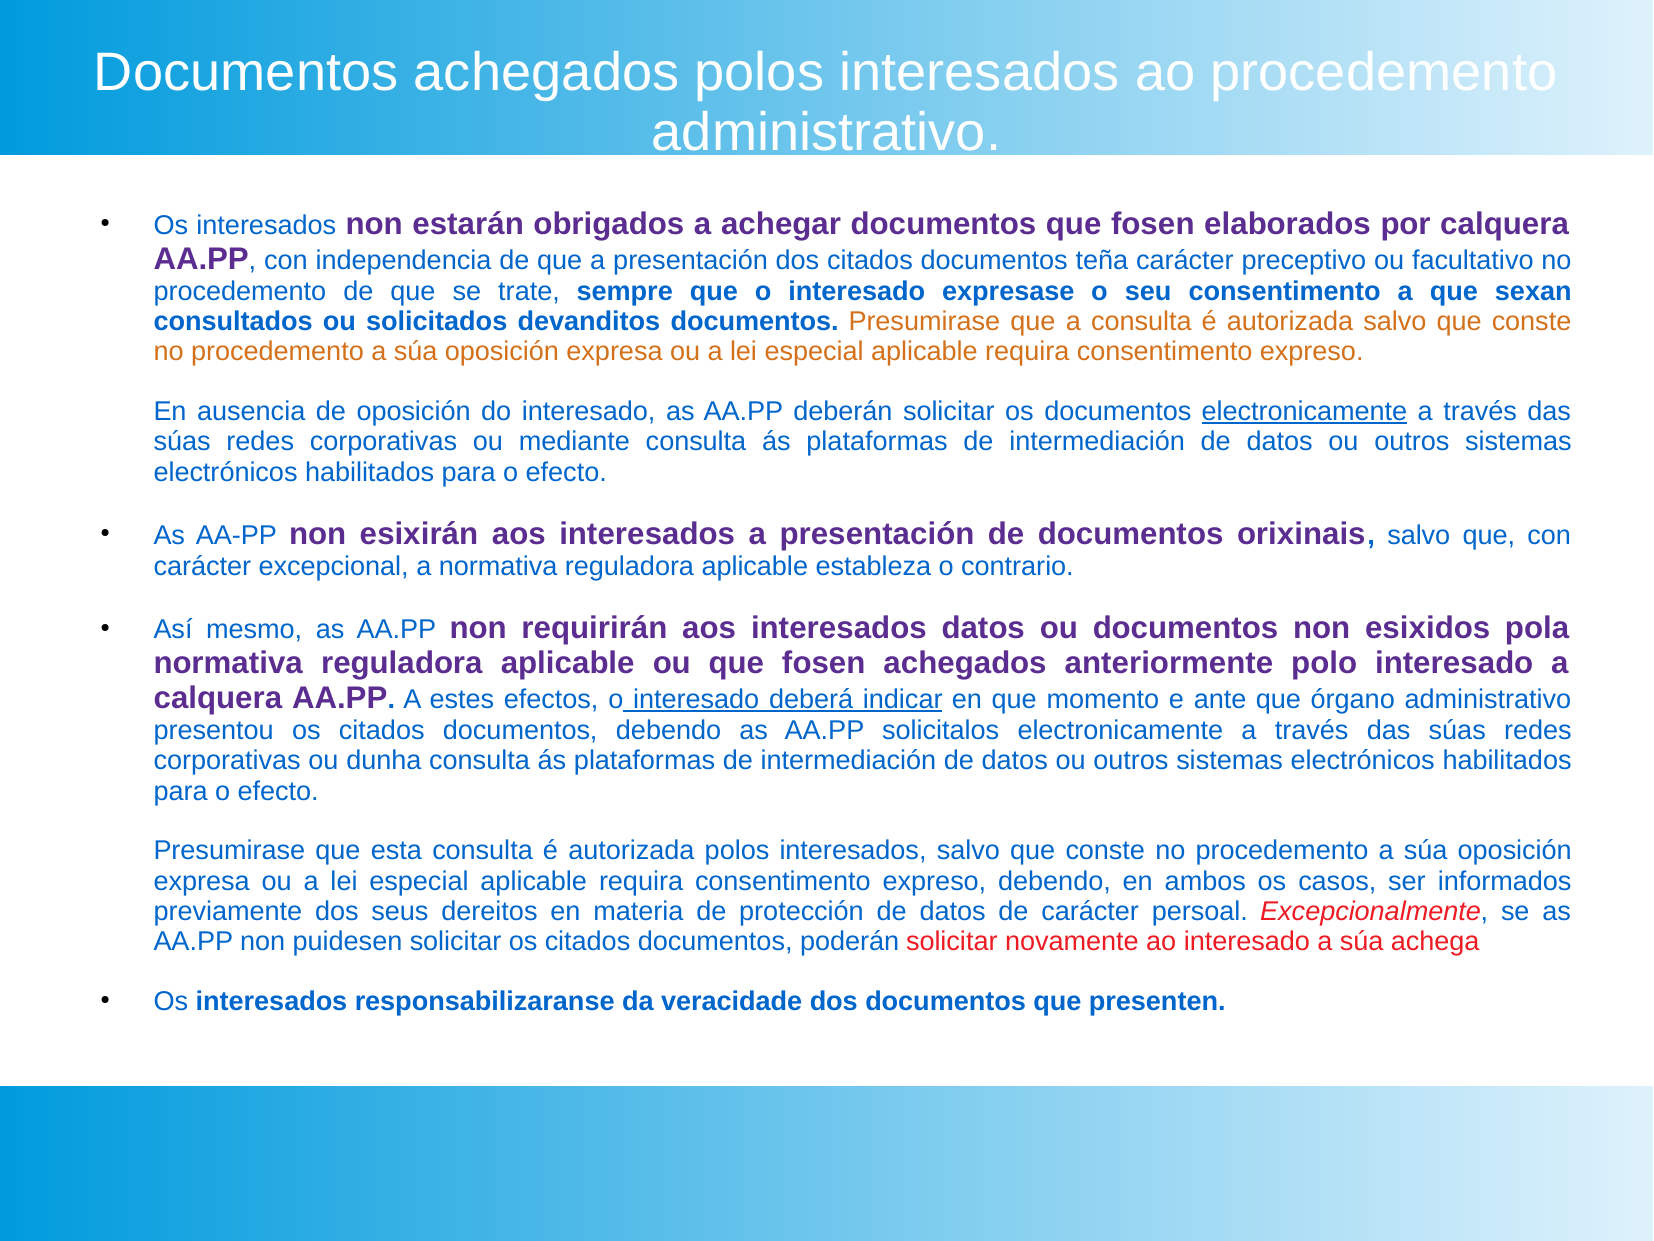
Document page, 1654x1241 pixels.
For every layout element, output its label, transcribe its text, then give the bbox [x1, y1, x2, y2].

list Os interesados non estarán obrigados a achegar documentos que fosen elaborados por calquera AA.PP, con independencia de que a presentación dos citados documentos teña carácter preceptivo ou facultativo no procedemento de que se trate, sempre que o interesado expresase o seu consentimento a que sexan consultados ou solicitados devanditos documentos. Presumirase que a consulta é autorizada salvo que conste no procedemento a súa oposición expresa ou a lei especial aplicable requira consentimento expreso. En ausencia de oposición do interesado, as AA.PP deberán solicitar os documentos electronicamente a través das súas redes corporativas ou mediante consulta ás plataformas de intermediación de datos ou outros sistemas electrónicos habilitados para o efecto. As AA-PP non esixirán aos interesados a presentación de documentos orixinais, salvo que, con carácter excepcional, a normativa reguladora aplicable estableza o contrario. Así mesmo, as AA.PP non requirirán aos interesados datos ou documentos non esixidos pola normativa reguladora aplicable ou que fosen achegados anteriormente polo interesado a calquera AA.PP. A estes efectos, o interesado deberá indicar en que momento e ante que órgano administrativo presentou os citados documentos, debendo as AA.PP solicitalos electronicamente a través das súas redes corporativas ou dunha consulta ás plataformas de intermediación de datos ou outros sistemas electrónicos habilitados para o efecto. Presumirase que esta consulta é autorizada polos interesados, salvo que conste no procedemento a súa oposición expresa ou a lei especial aplicable requira consentimento expreso, debendo, en ambos os casos, ser informados previamente dos seus dereitos en materia de protección de datos de carácter persoal. Excepcionalmente, se as AA.PP non puidesen solicitar os citados documentos, poderán solicitar novamente ao interesado a súa achega Os interesados responsabilizaranse da veracidade dos documentos que presenten. [82, 153, 1571, 997]
title Documentos achegados polos interesados ao procedemento administrativo. [82, 36, 1571, 153]
